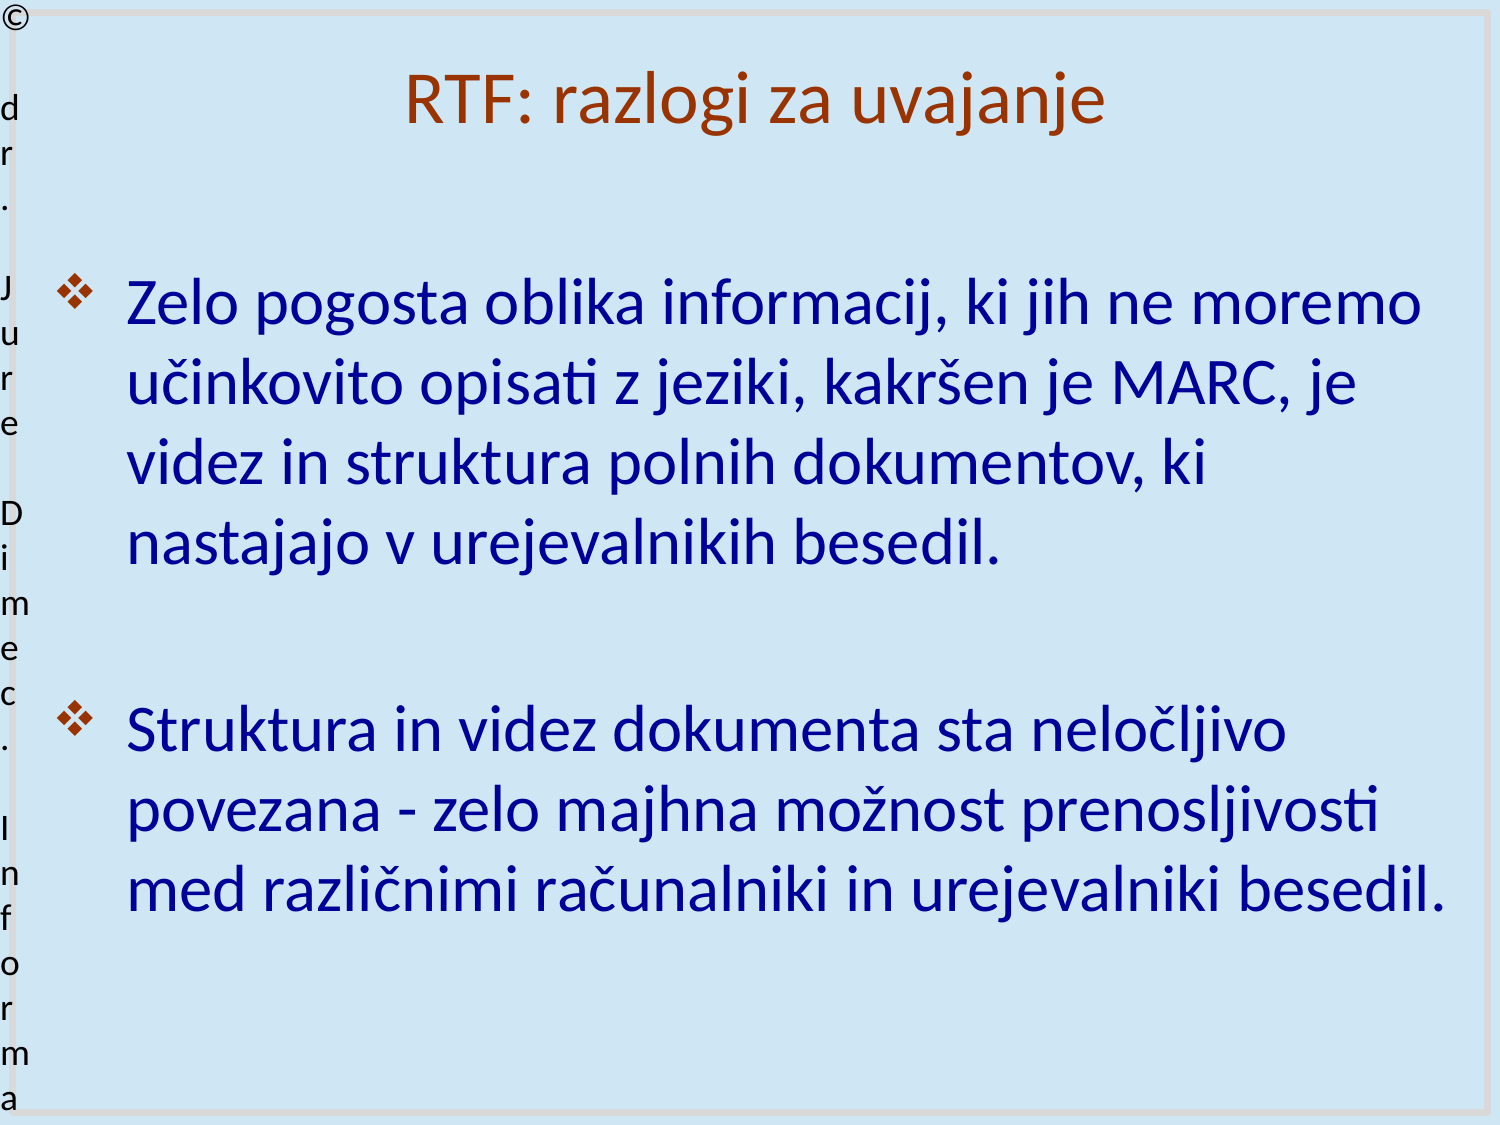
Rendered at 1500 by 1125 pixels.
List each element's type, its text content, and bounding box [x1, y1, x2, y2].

title RTF: razlogi za uvajanje [37, 37, 1475, 150]
list Zelo pogosta oblika informacij, ki jih ne moremo učinkovito opisati z jeziki, kakršen je MARC, je videz in struktura polnih dokumentov, ki nastajajo v urejevalnikih besedil. Struktura in videz dokumenta sta neločljivo povezana - zelo majhna možnost prenosljivosti med različnimi računalniki in urejevalniki besedil. [37, 249, 1475, 1050]
